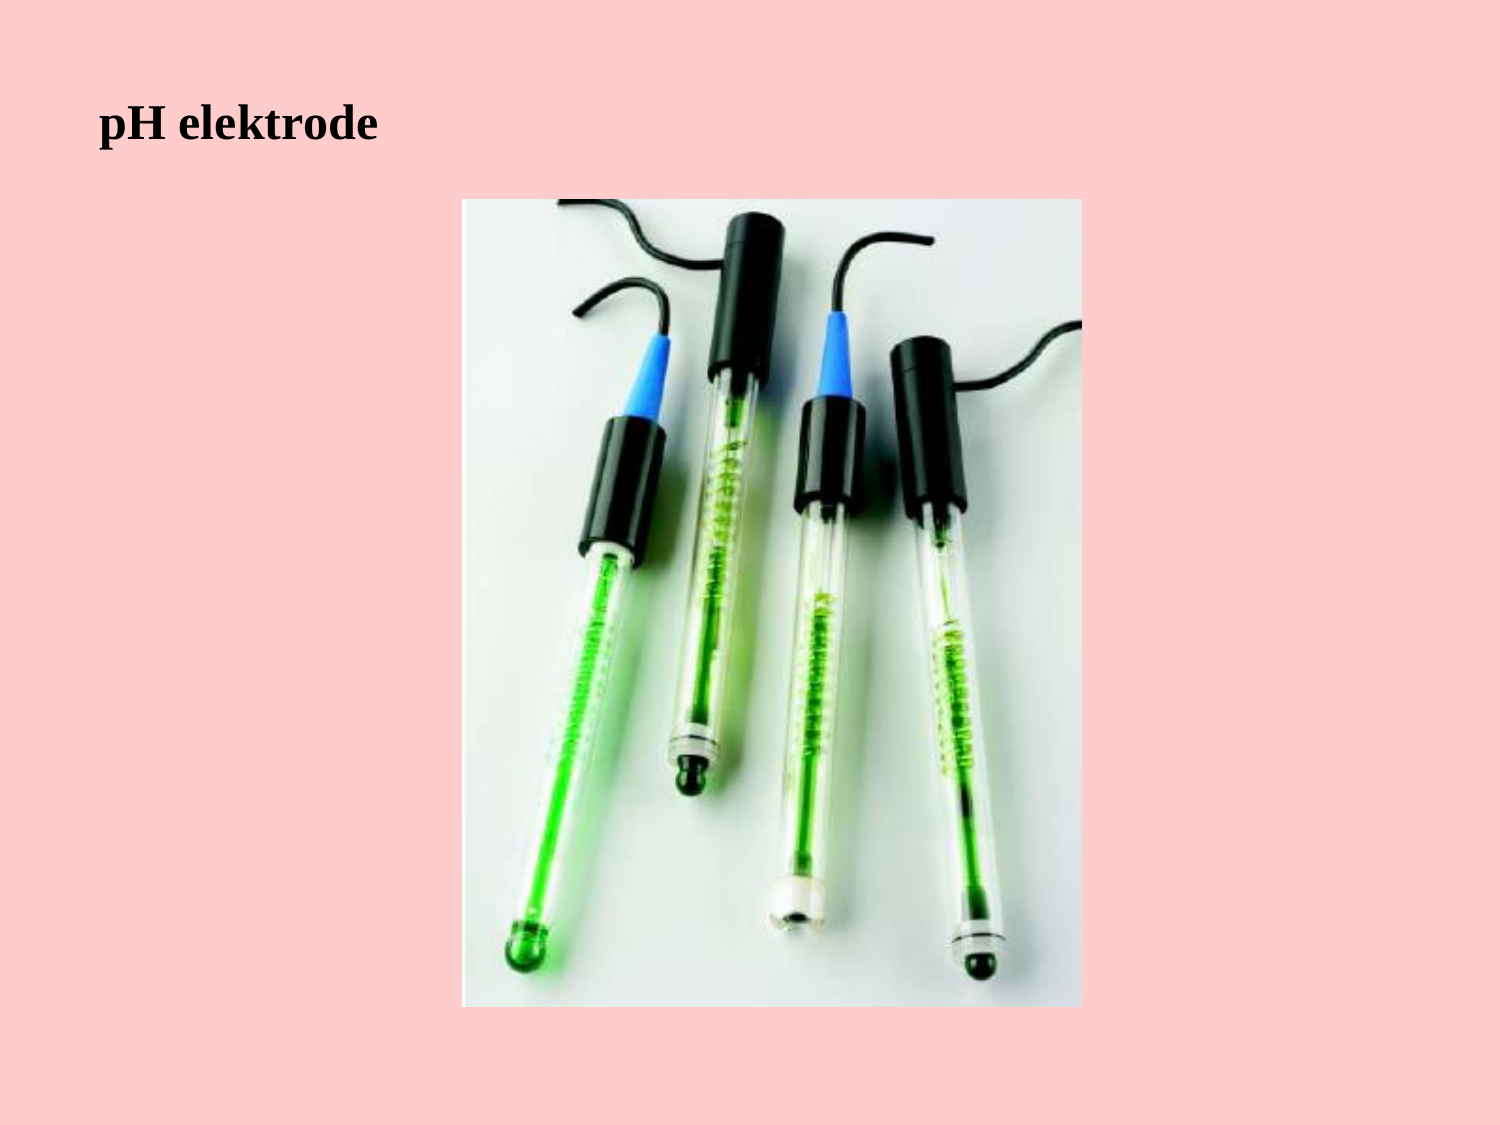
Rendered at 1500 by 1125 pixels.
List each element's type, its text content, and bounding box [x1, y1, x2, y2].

picture [462, 199, 1082, 1007]
text_box pH elektrode [84, 81, 395, 158]
